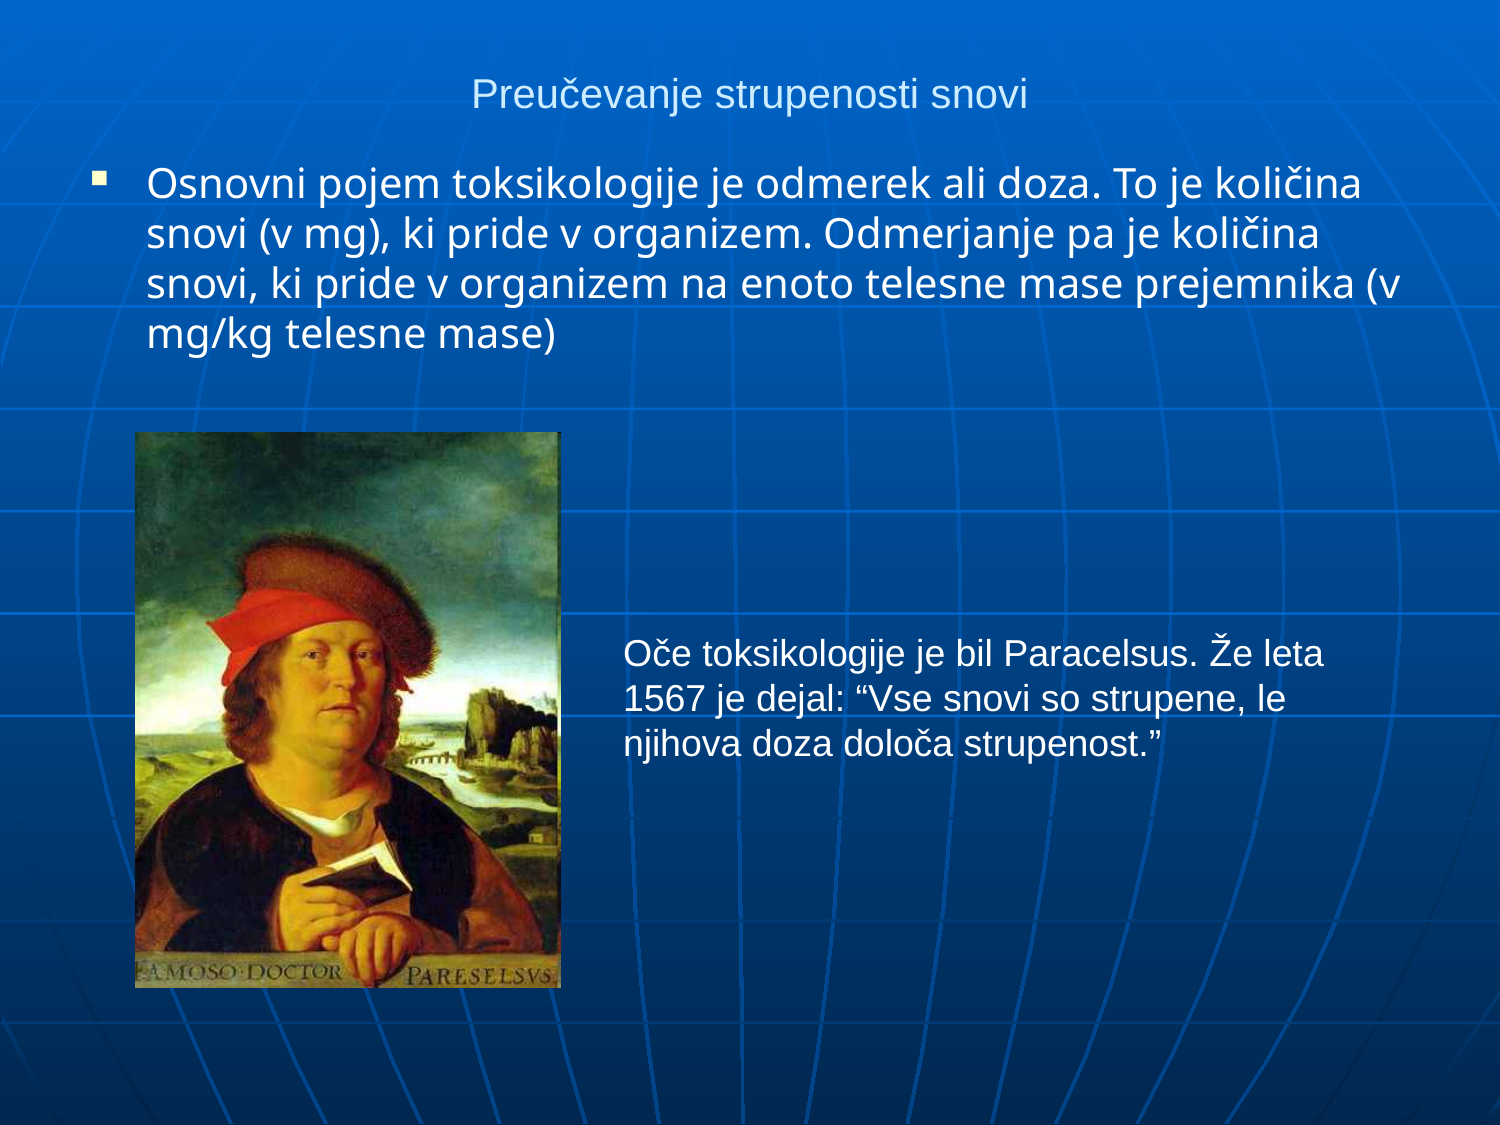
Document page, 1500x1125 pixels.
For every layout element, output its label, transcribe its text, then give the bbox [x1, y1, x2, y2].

list Osnovni pojem toksikologije je odmerek ali doza. To je količina snovi (v mg), ki pride v organizem. Odmerjanje pa je količina snovi, ki pride v organizem na enoto telesne mase prejemnika (v mg/kg telesne mase) [75, 148, 1425, 1005]
text_box Oče toksikologije je bil Paracelsus. Že leta 1567 je dejal: “Vse snovi so strupene, le njihova doza določa strupenost.” [608, 621, 1382, 772]
picture [135, 432, 561, 988]
title Preučevanje strupenosti snovi [75, 45, 1425, 138]
